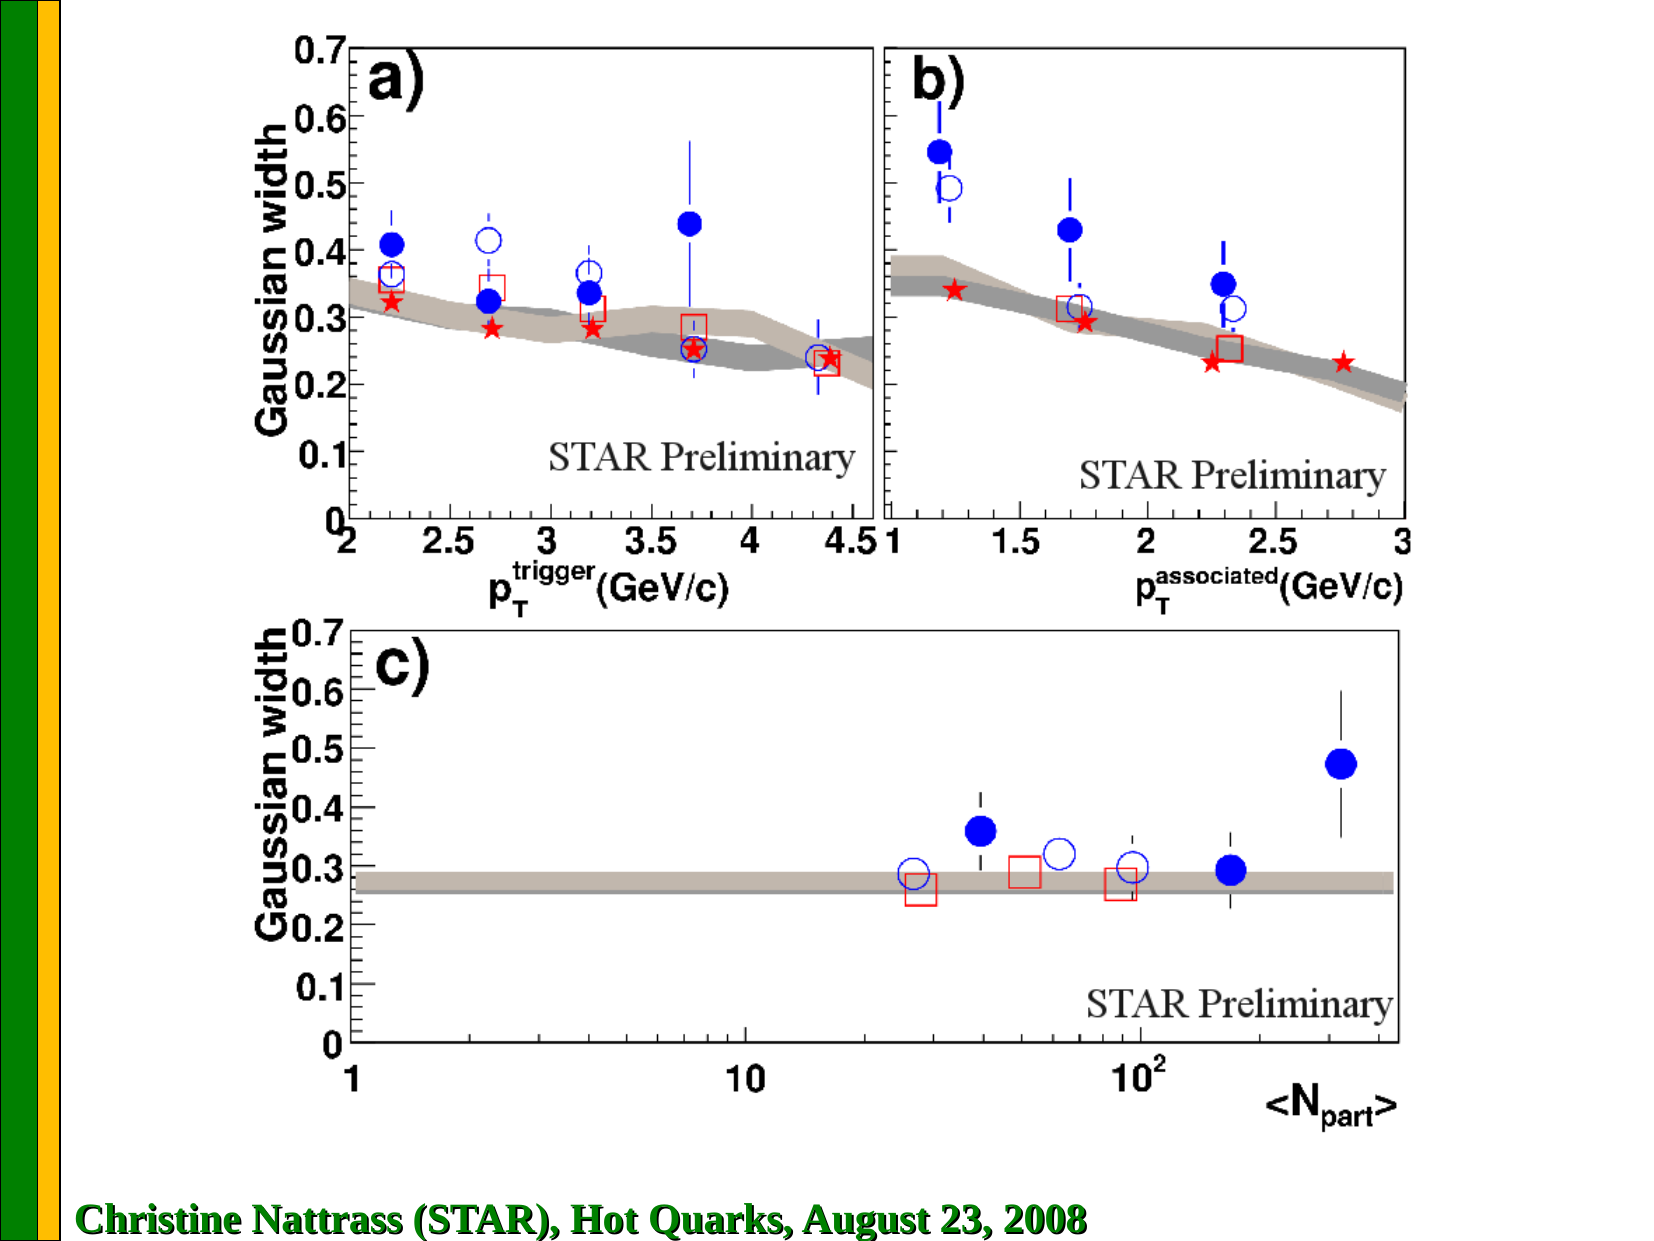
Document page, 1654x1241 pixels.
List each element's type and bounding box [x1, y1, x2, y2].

picture [241, 23, 1426, 1149]
